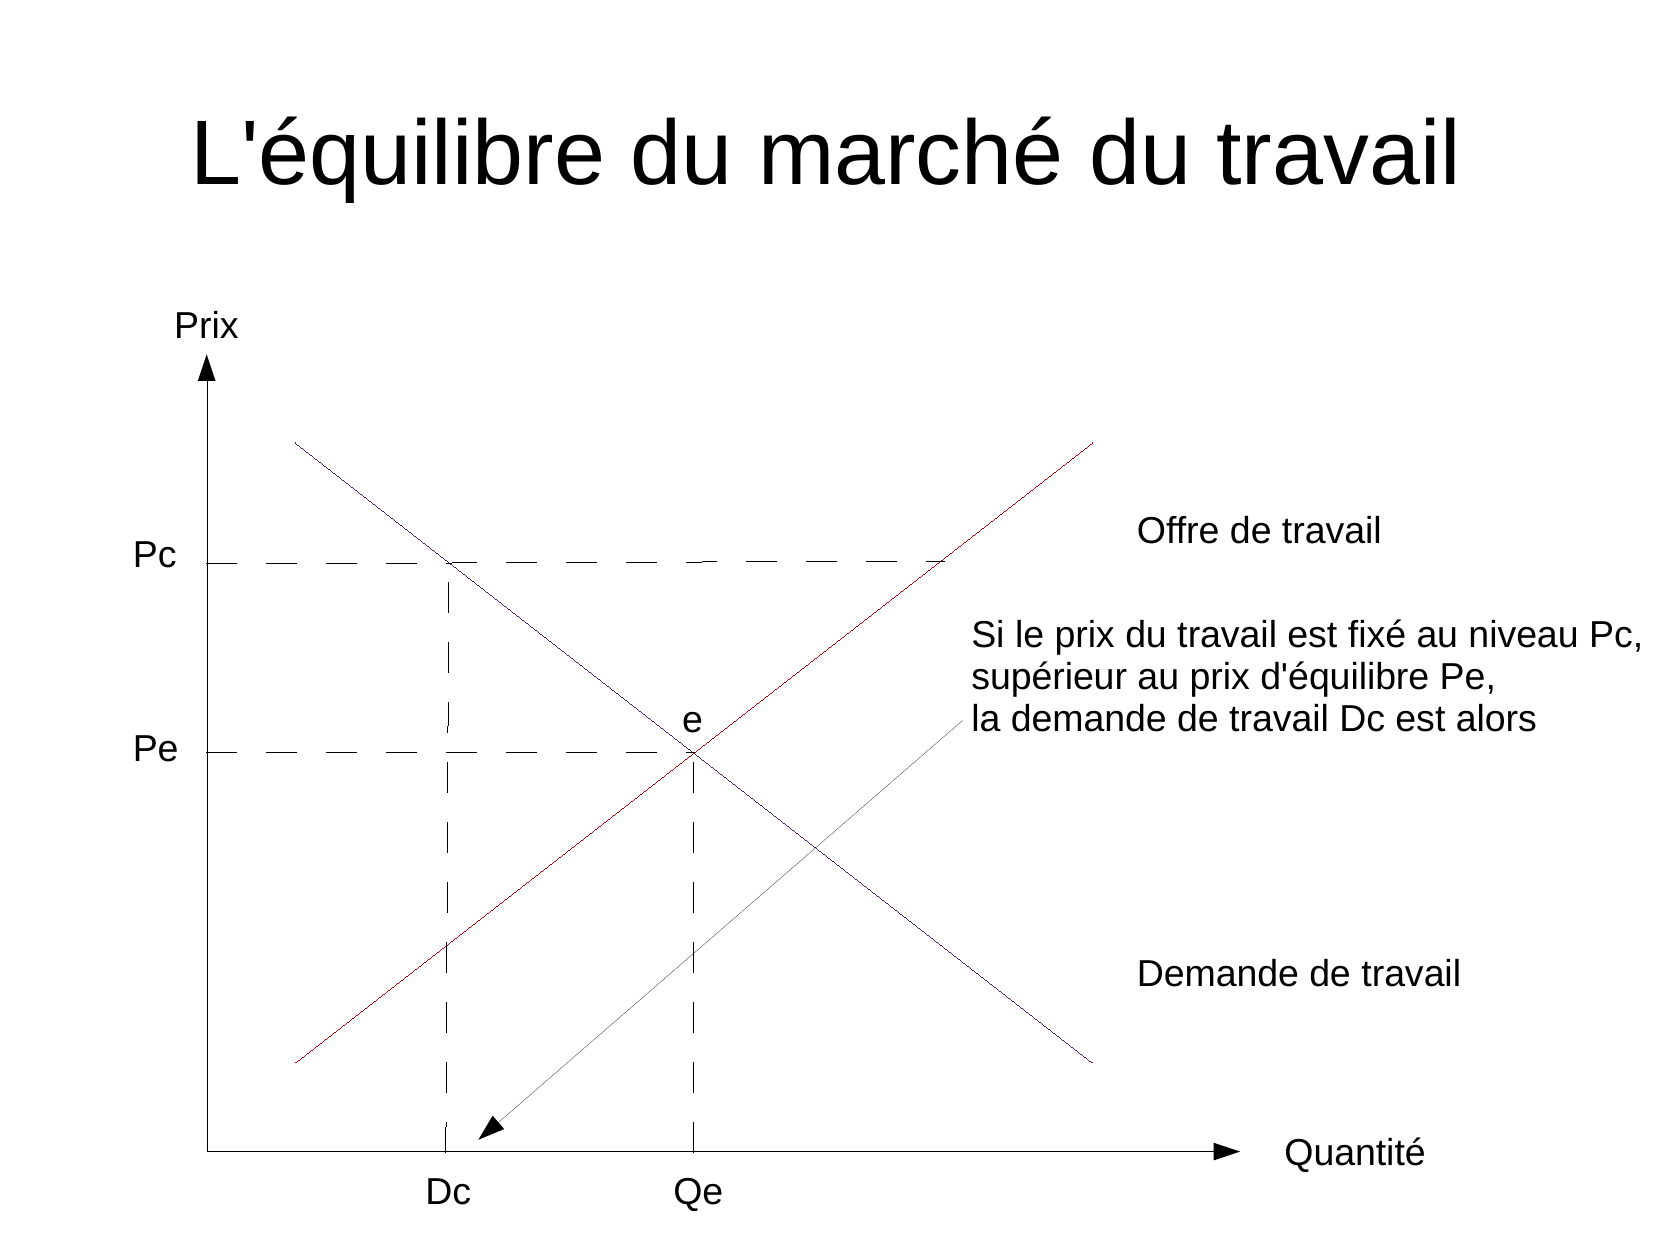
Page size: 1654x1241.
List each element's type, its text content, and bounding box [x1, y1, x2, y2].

title L'équilibre du marché du travail [82, 49, 1571, 257]
text_box Quantité [1269, 1124, 1442, 1182]
text_box Si le prix du travail est fixé au niveau Pc, supérieur au prix d'équilibre Pe, la demande de travail Dc est alors [956, 606, 1654, 746]
text_box Prix [159, 297, 254, 355]
text_box Demande de travail [1122, 944, 1477, 1002]
text_box Pe [118, 720, 194, 778]
text_box Dc [410, 1163, 491, 1221]
text_box Pc [118, 525, 194, 583]
text_box Qe [658, 1163, 739, 1221]
text_box Offre de travail [1122, 501, 1398, 559]
text_box e [667, 690, 718, 748]
